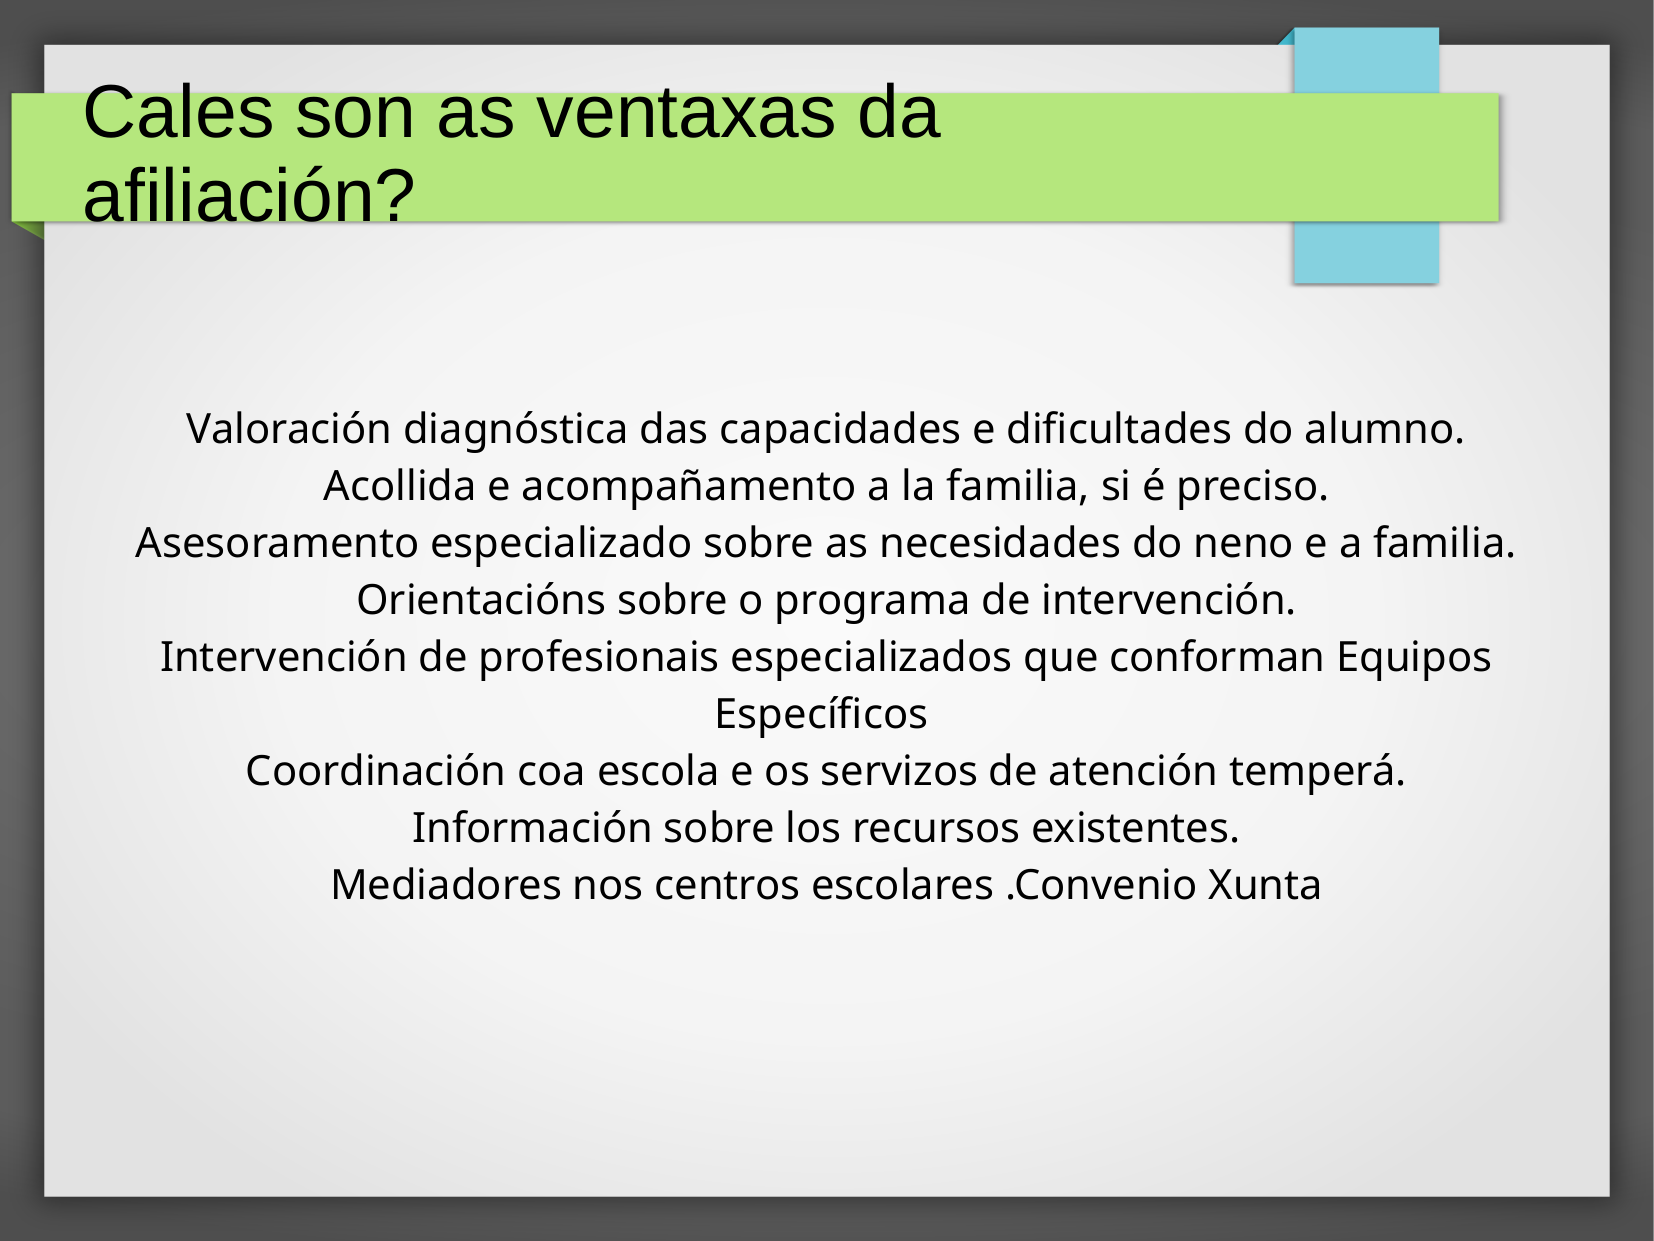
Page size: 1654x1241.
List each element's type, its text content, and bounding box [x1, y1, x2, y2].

picture [0, 0, 1654, 1241]
title Cales son as ventaxas da afiliación? [82, 69, 1264, 238]
subtitle Valoración diagnóstica das capacidades e dificultades do alumno. Acollida e acompañamento a la familia, si é preciso. Asesoramento especializado sobre as necesidades do neno e a familia. Orientacións sobre o programa de intervención. Intervención de profesionais especializados que conforman Equipos Específicos Coordinación coa escola e os servizos de atención temperá. Información sobre los recursos existentes. Mediadores nos centros escolares .Convenio Xunta [82, 295, 1571, 1015]
